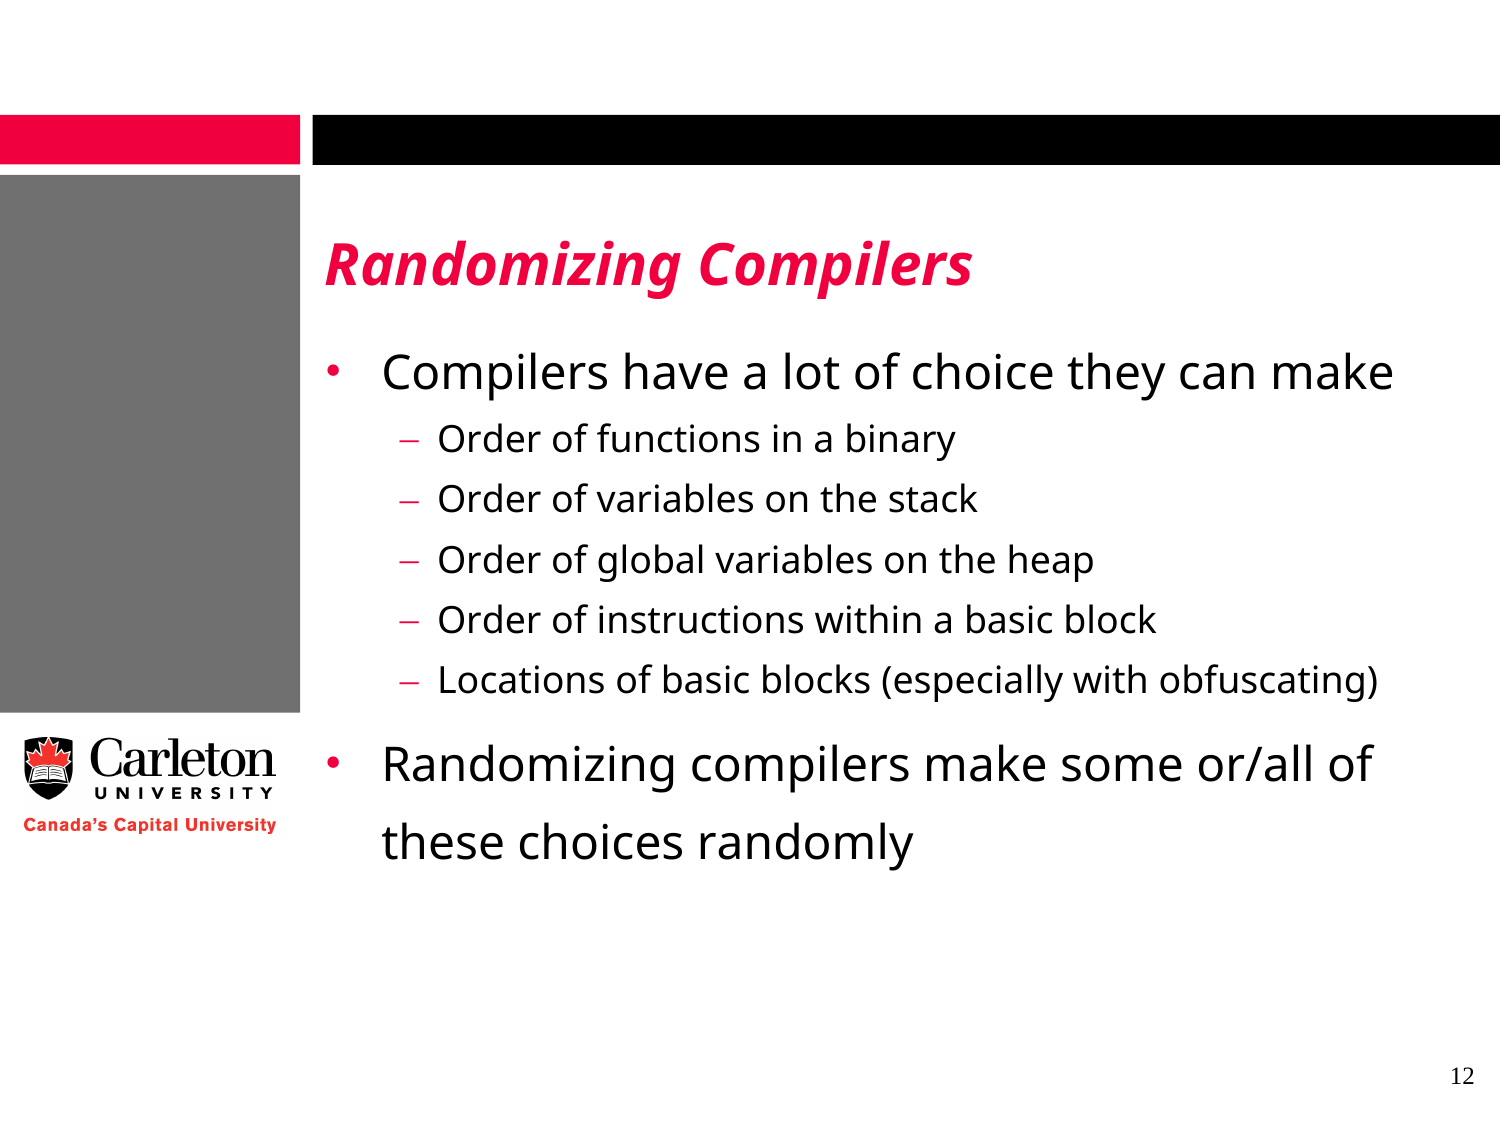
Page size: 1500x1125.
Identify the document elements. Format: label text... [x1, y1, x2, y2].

list Compilers have a lot of choice they can make Order of functions in a binary Order of variables on the stack Order of global variables on the heap Order of instructions within a basic block Locations of basic blocks (especially with obfuscating) Randomizing compilers make some or/all of these choices randomly [324, 324, 1450, 1053]
title Randomizing Compilers [324, 194, 1450, 324]
picture [24, 737, 276, 834]
